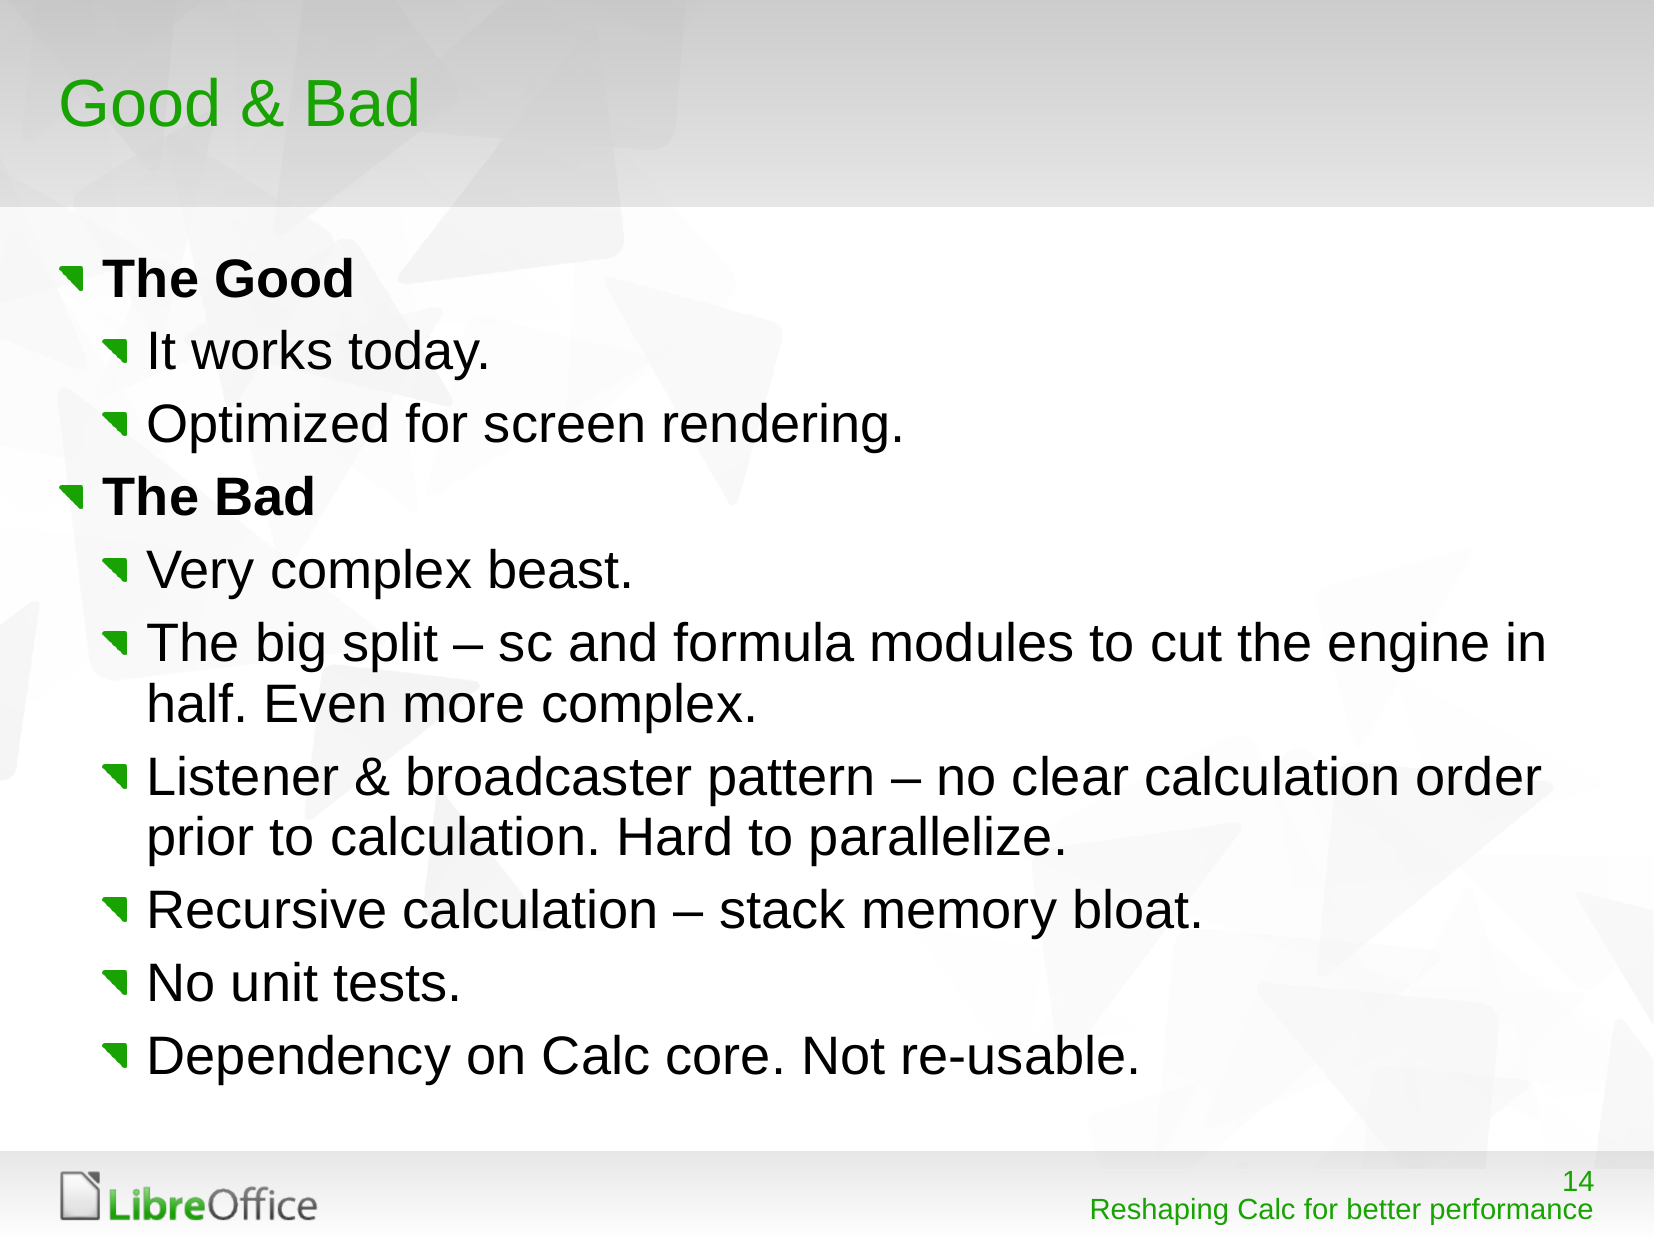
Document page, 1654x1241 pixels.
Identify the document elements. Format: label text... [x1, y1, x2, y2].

picture [0, 0, 783, 931]
picture [41, 1152, 337, 1240]
title Good & Bad [59, 29, 1595, 178]
picture [915, 548, 1654, 1169]
list The Good It works today. Optimized for screen rendering. The Bad Very complex beast. The big split – sc and formula modules to cut the engine in half. Even more complex. Listener & broadcaster pattern – no clear calculation order prior to calculation. Hard to parallelize. Recursive calculation – stack memory bloat. No unit tests. Dependency on Calc core. Not re-usable. [59, 248, 1595, 1097]
